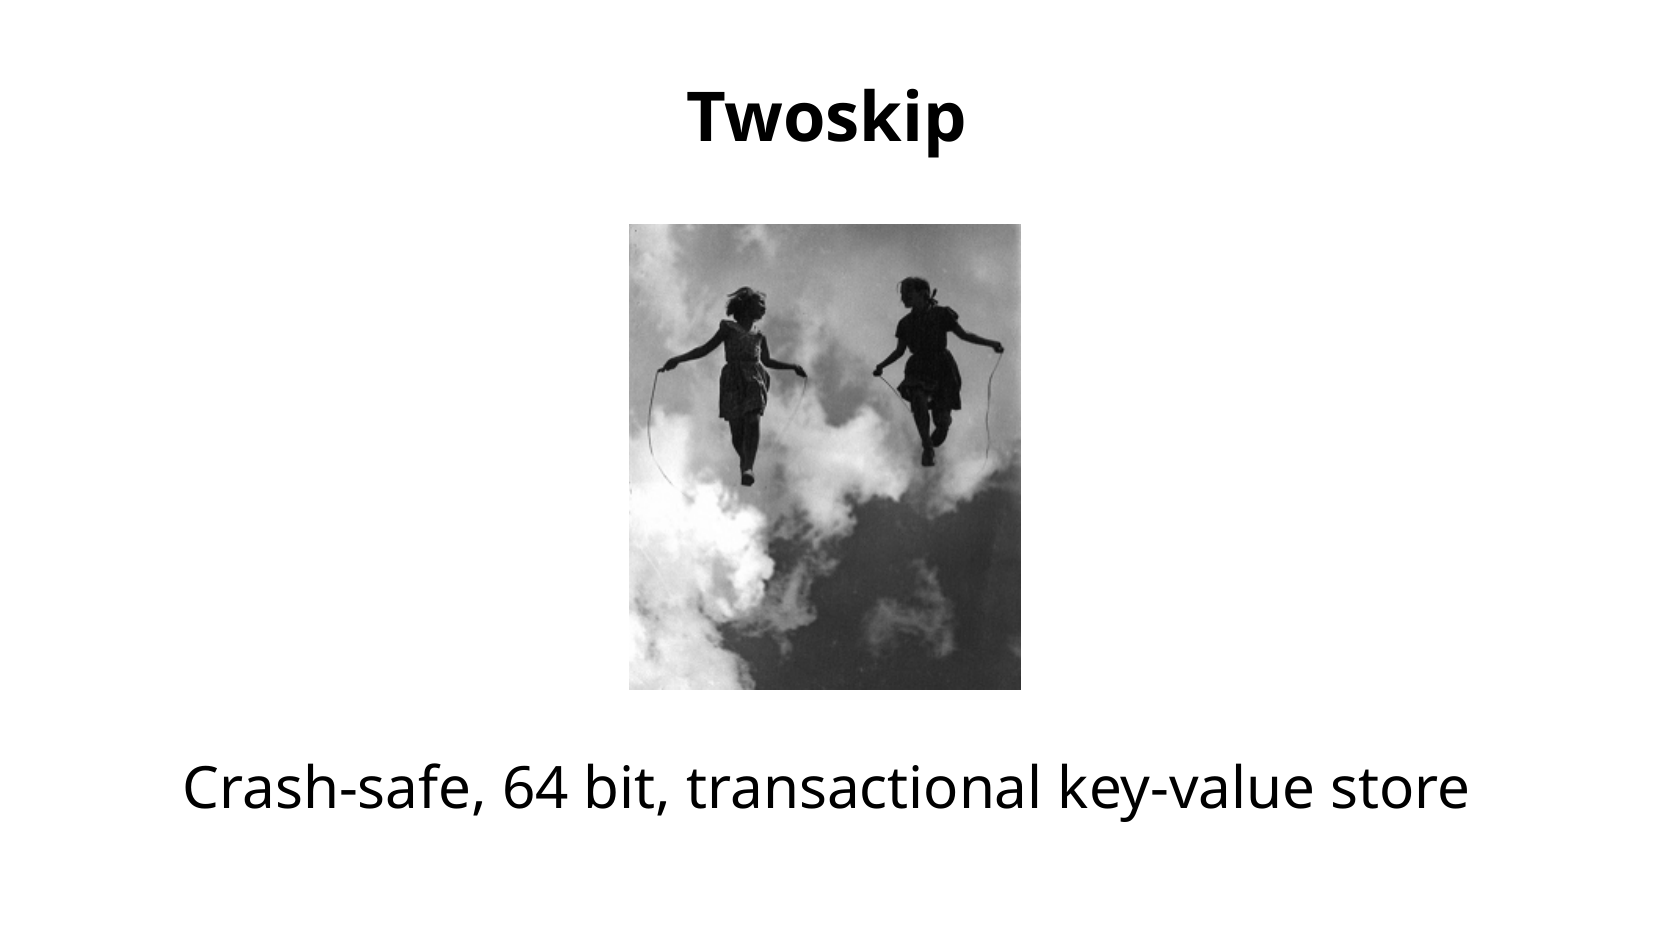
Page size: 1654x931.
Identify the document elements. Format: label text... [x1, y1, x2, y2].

subtitle Crash-safe, 64 bit, transactional key-value store [82, 154, 1571, 821]
title Twoskip [82, 37, 1571, 154]
picture [629, 224, 1021, 691]
